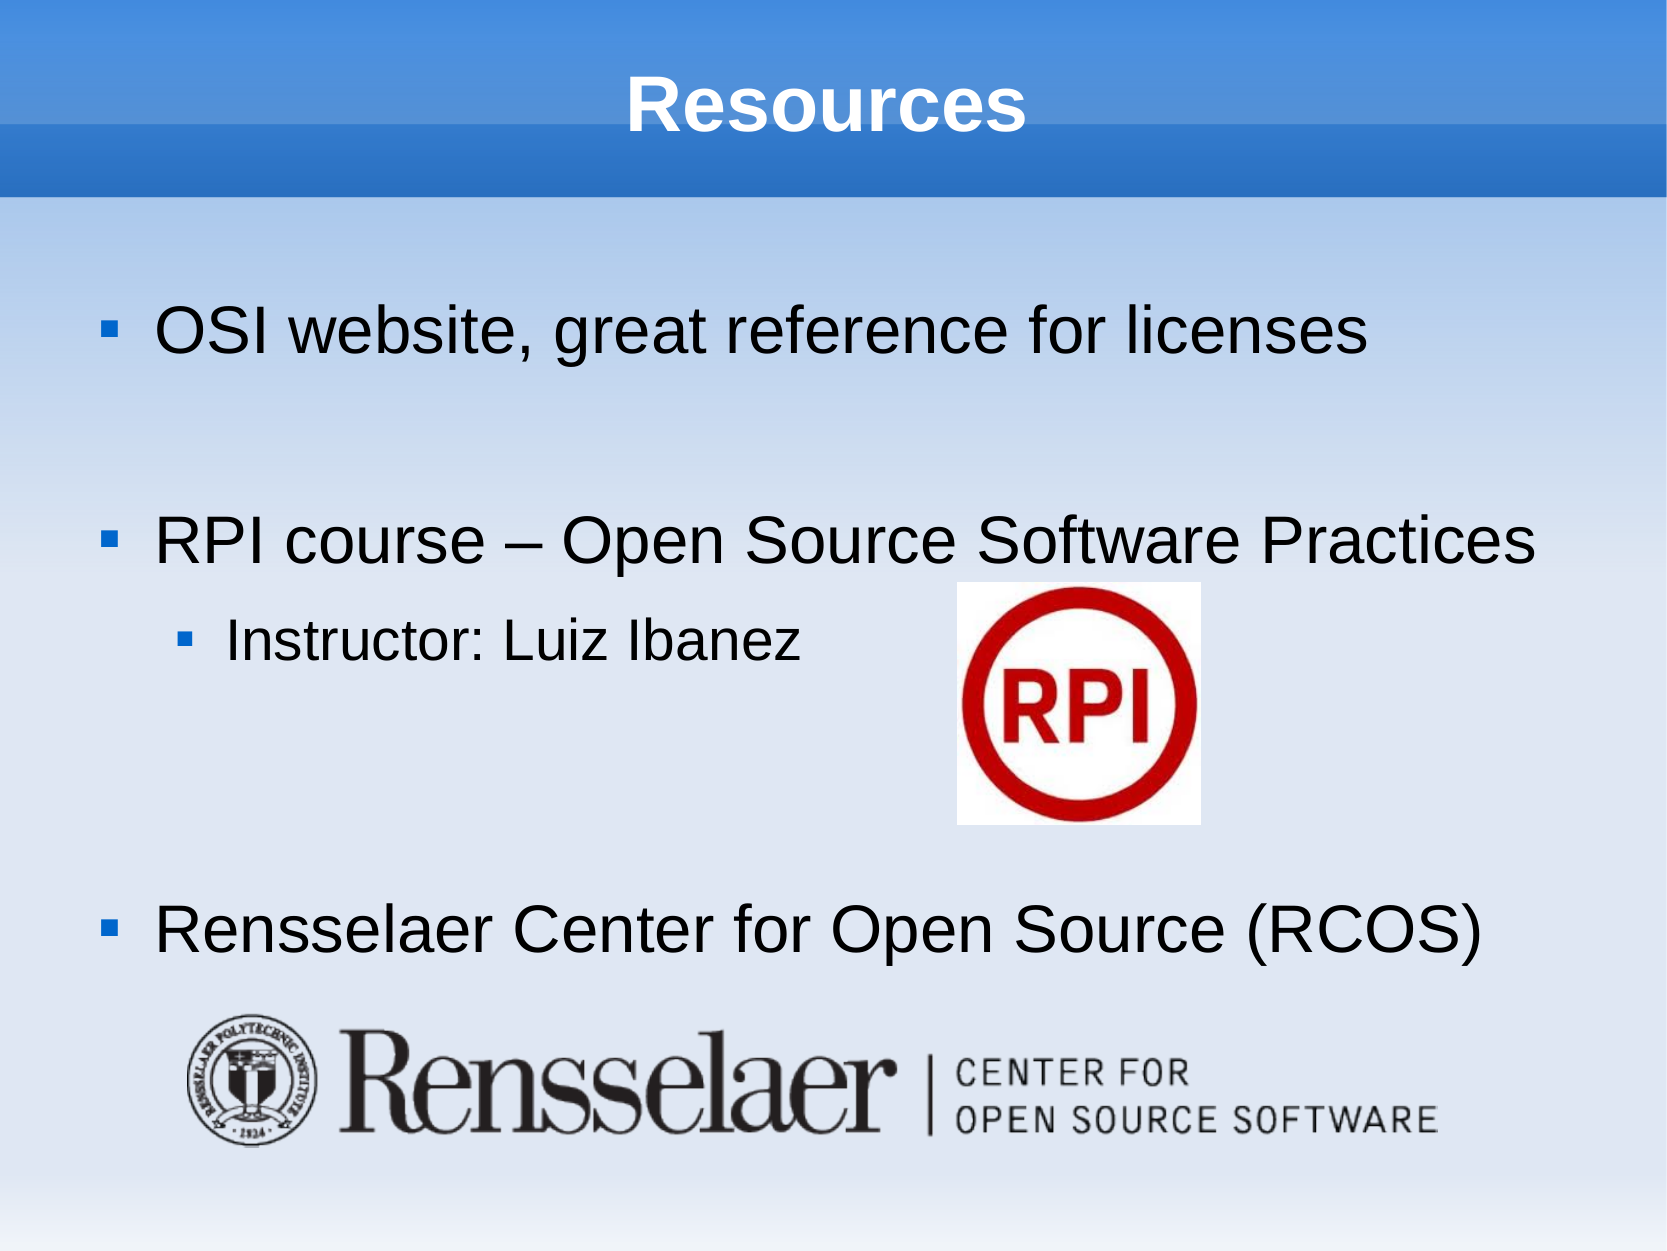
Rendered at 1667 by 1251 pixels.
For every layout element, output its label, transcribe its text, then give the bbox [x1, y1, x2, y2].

picture [0, 0, 1667, 1251]
list OSI website, great reference for licenses RPI course – Open Source Software Practices Instructor: Luiz Ibanez Rensselaer Center for Open Source (RCOS) [83, 292, 1584, 1118]
title Resources [77, 0, 1578, 209]
